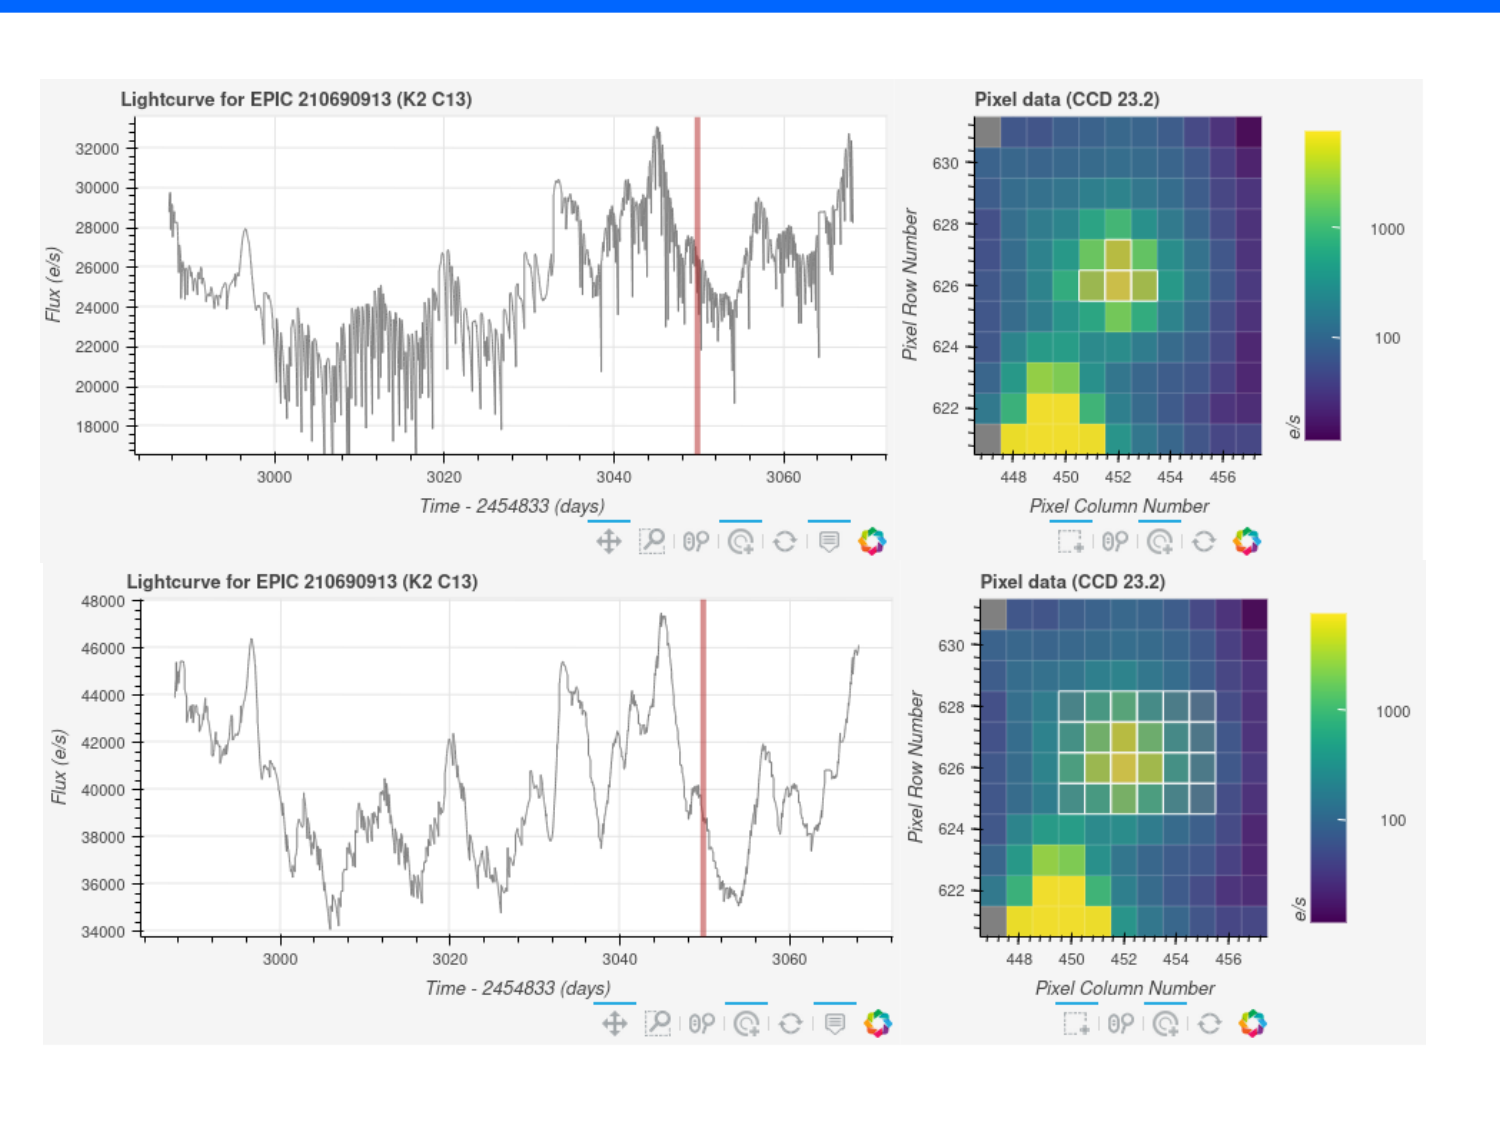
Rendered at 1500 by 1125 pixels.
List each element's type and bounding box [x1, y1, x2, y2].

picture [40, 79, 1426, 1048]
